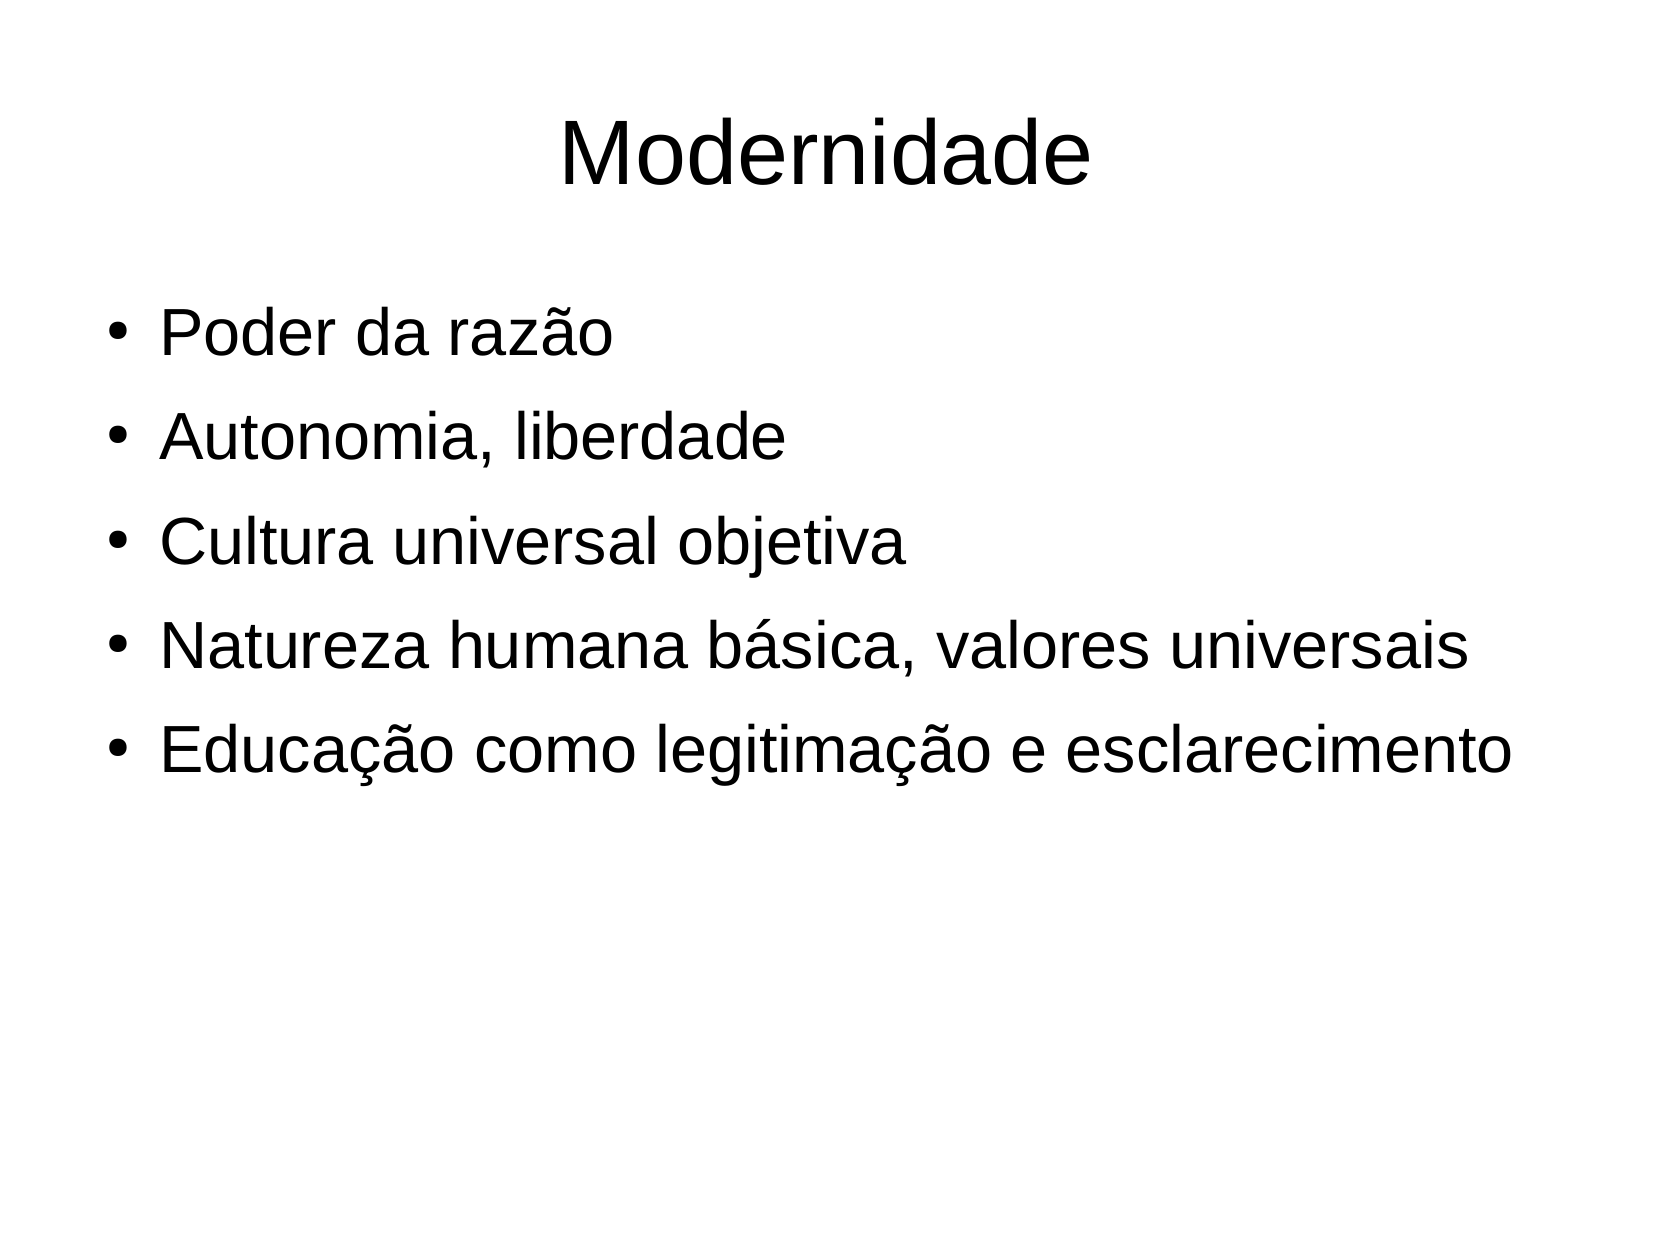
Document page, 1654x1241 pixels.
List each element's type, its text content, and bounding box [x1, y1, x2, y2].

title Modernidade [82, 49, 1571, 257]
list Poder da razão Autonomia, liberdade Cultura universal objetiva Natureza humana básica, valores universais Educação como legitimação e esclarecimento [88, 295, 1577, 1015]
